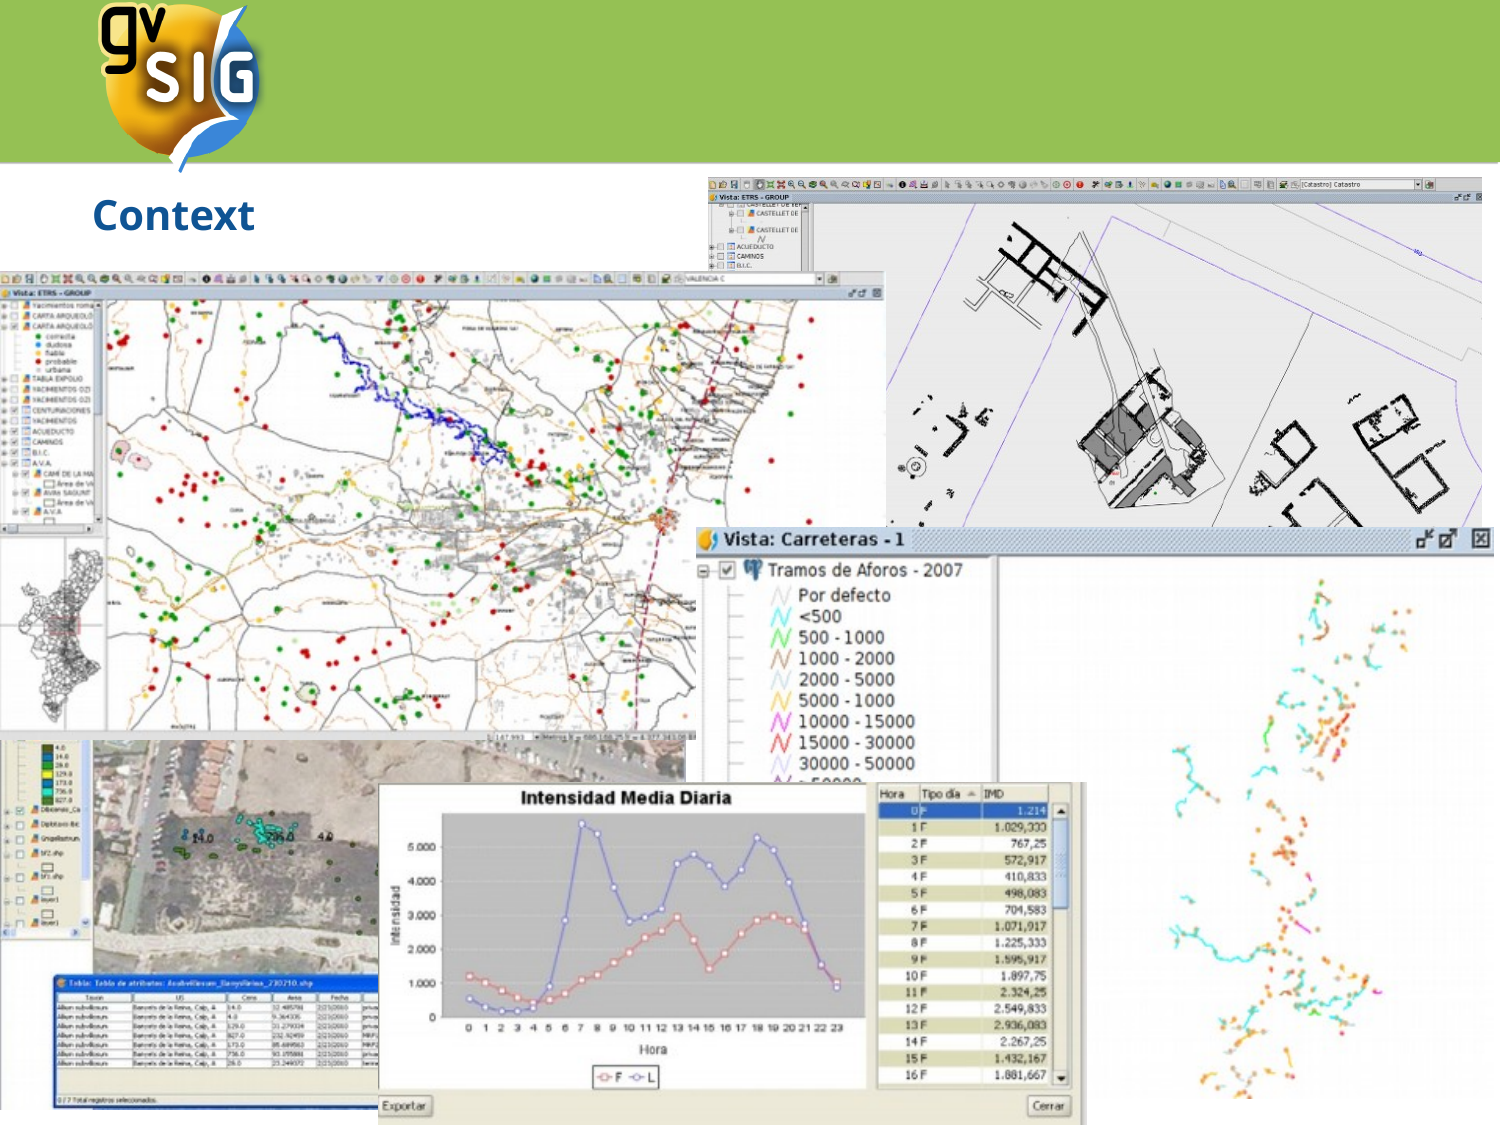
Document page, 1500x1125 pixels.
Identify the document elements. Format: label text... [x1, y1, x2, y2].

picture [64, 2, 301, 173]
picture [0, 177, 1494, 1125]
title Context [76, 137, 1427, 291]
